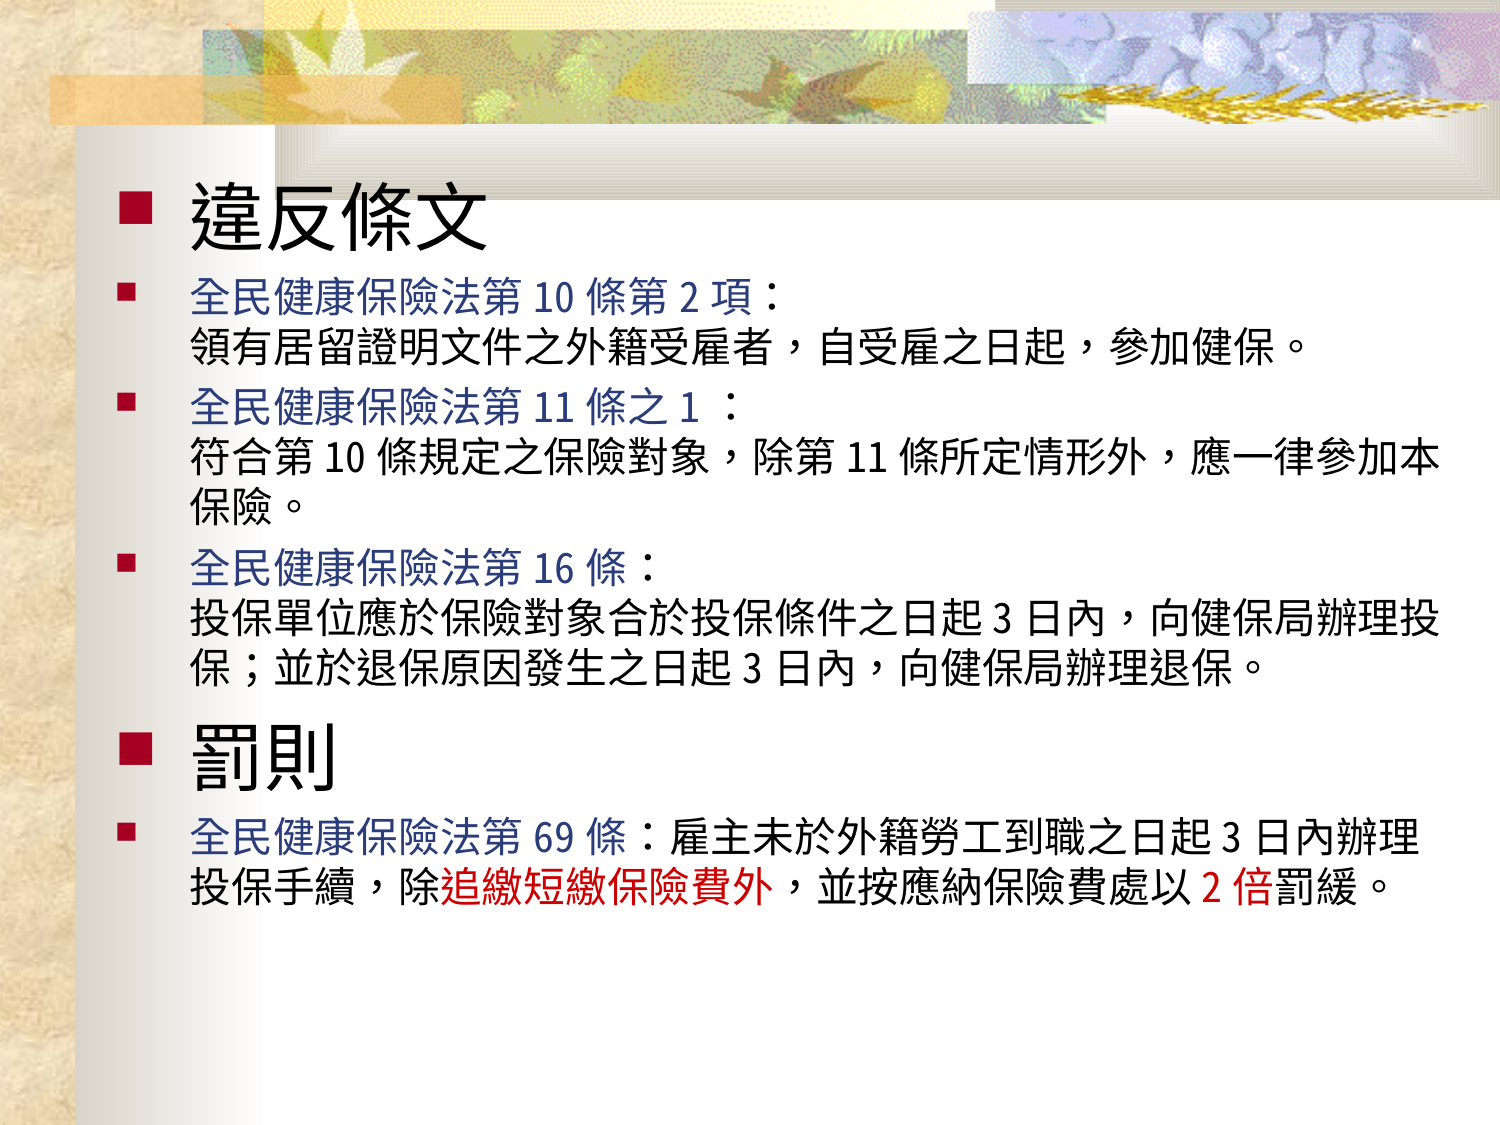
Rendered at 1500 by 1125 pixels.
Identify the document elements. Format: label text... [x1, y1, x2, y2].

picture [0, 0, 1500, 1125]
list 違反條文 全民健康保險法第10條第2項： 領有居留證明文件之外籍受雇者，自受雇之日起，參加健保。 全民健康保險法第11條之1： 符合第10條規定之保險對象，除第11條所定情形外，應一律參加本保險。 全民健康保險法第16條： 投保單位應於保險對象合於投保條件之日起3日內，向健保局辦理投保；並於退保原因發生之日起3日內，向健保局辦理退保。 罰則 全民健康保險法第69條：雇主未於外籍勞工到職之日起3日內辦理投保手續，除追繳短繳保險費外，並按應納保險費處以2倍罰緩。 [99, 162, 1463, 1075]
